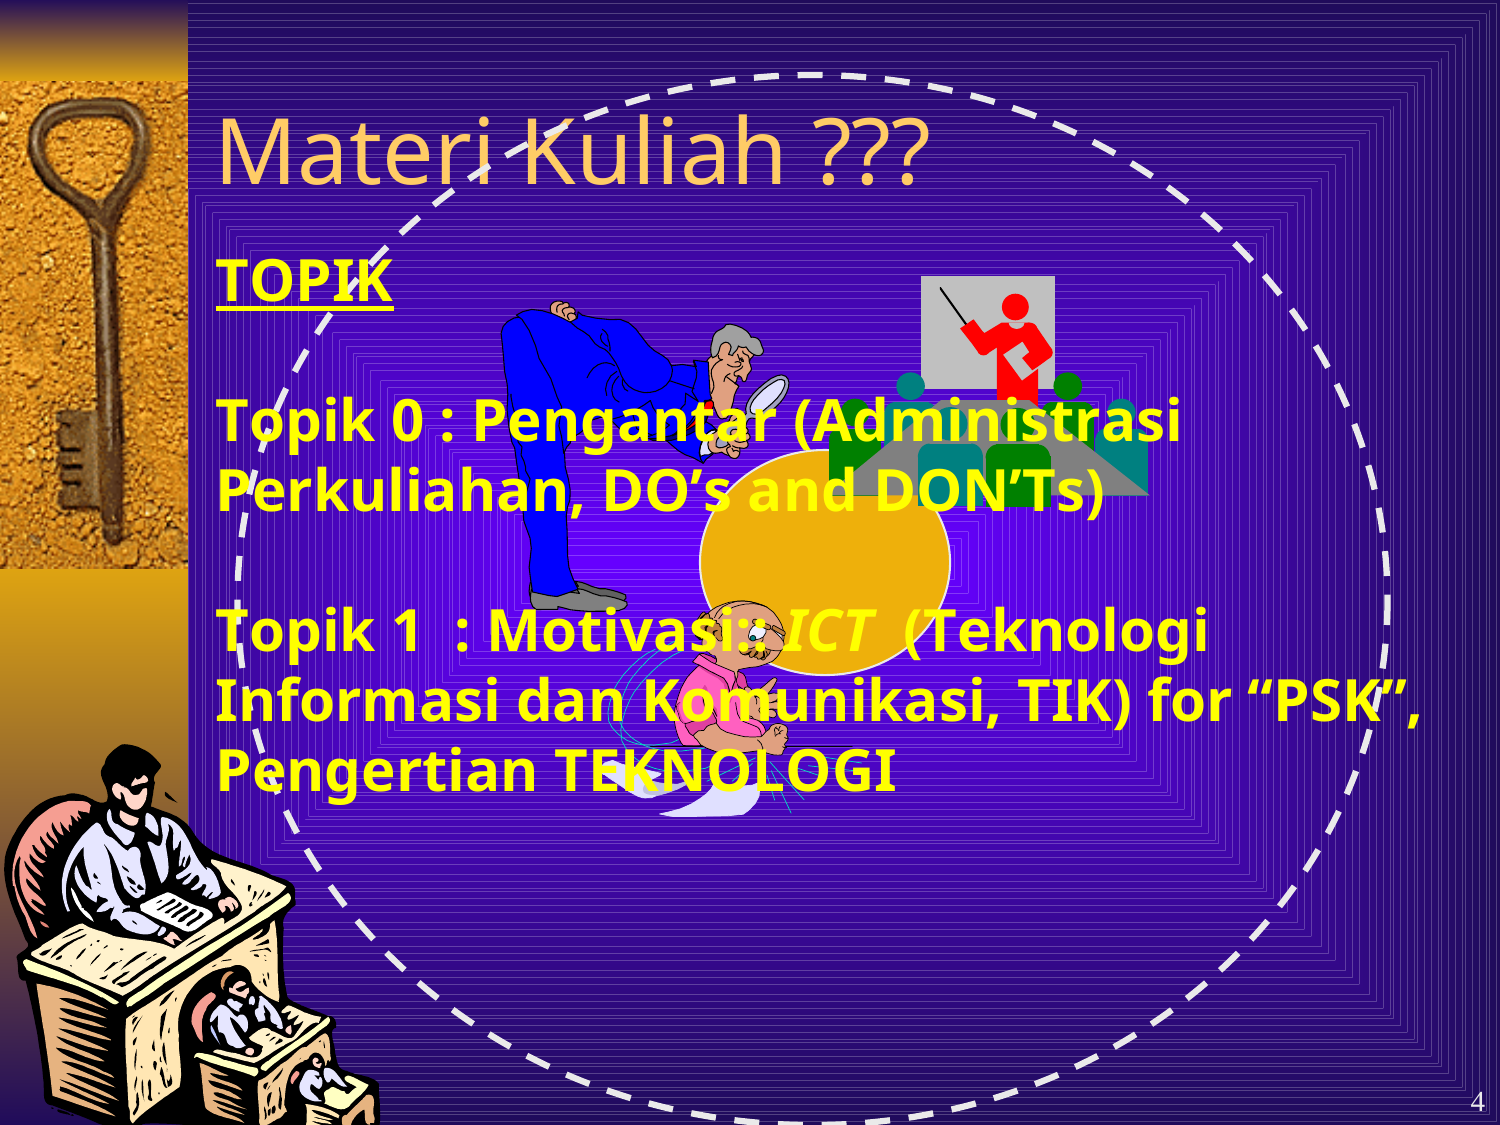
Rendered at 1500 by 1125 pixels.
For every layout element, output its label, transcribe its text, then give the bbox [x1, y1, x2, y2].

text_box TOPIK Topik 0 : Pengantar (Administrasi Perkuliahan, DO’s and DON’Ts) Topik 1 : Motivasi:: ICT (Teknologi Informasi dan Komunikasi, TIK) for “PSK”, Pengertian TEKNOLOGI [200, 236, 1500, 919]
picture [1, 740, 384, 1125]
picture [0, 81, 188, 569]
title Materi Kuliah ??? [200, 49, 1476, 236]
